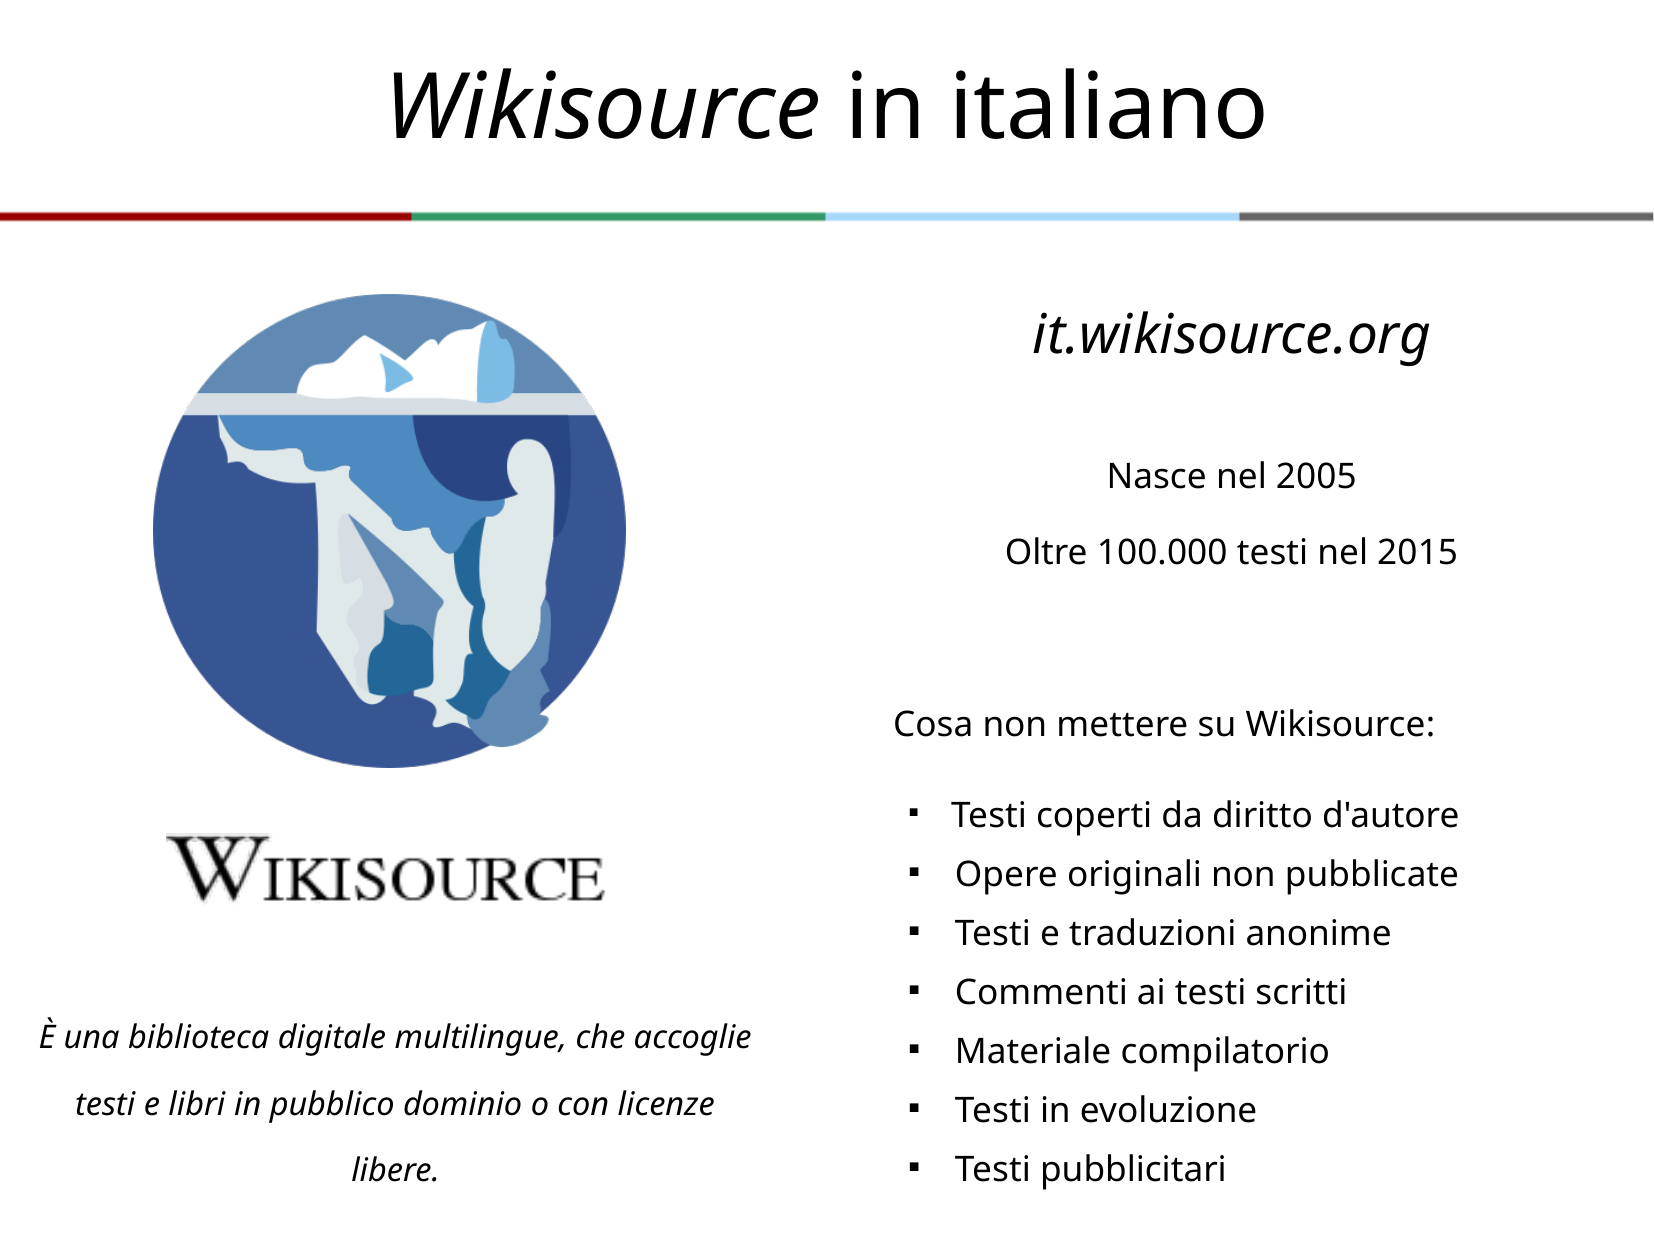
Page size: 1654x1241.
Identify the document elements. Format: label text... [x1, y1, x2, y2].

picture [153, 294, 626, 768]
picture [0, 200, 1654, 235]
list È una biblioteca digitale multilingue, che accoglie testi e libri in pubblico dominio o con licenze libere. [35, 992, 756, 1193]
picture [166, 805, 610, 928]
list it.wikisource.org Nasce nel 2005 Oltre 100.000 testi nel 2015 Cosa non mettere su Wikisource: Testi coperti da diritto d'autore Opere originali non pubblicate Testi e traduzioni anonime Commenti ai testi scritti Materiale compilatorio Testi in evoluzione Testi pubblicitari [893, 295, 1571, 1199]
title Wikisource in italiano [82, 0, 1571, 200]
